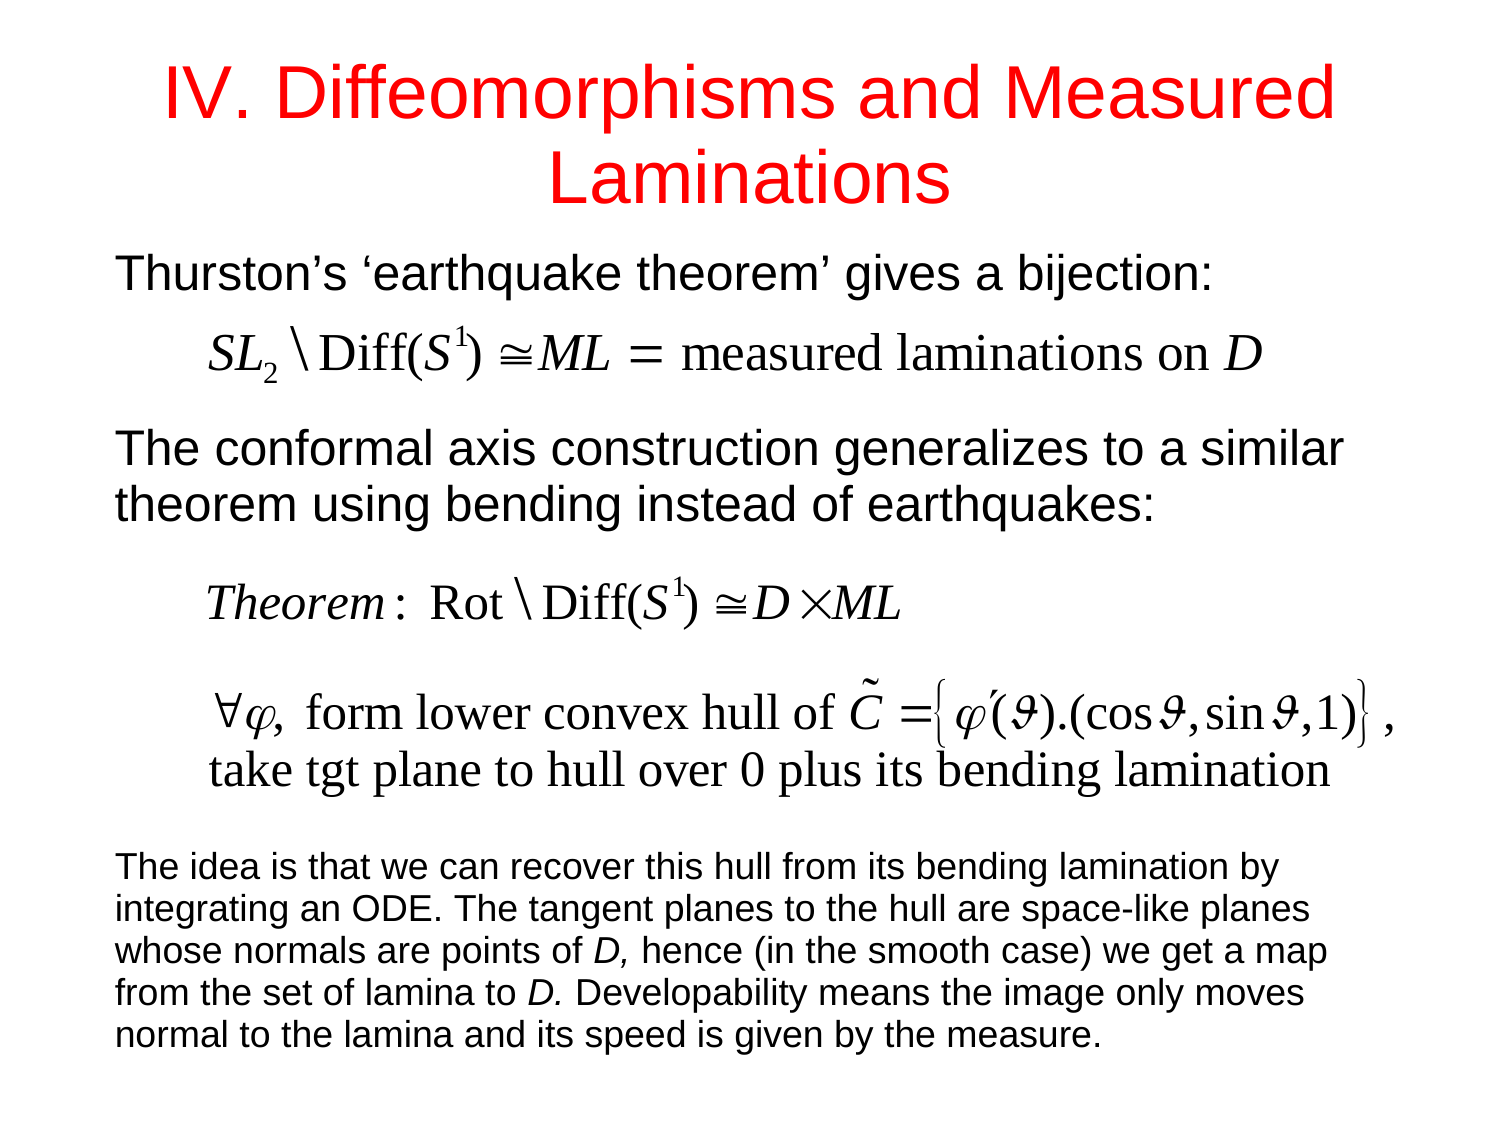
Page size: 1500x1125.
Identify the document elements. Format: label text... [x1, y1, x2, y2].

text_box The conformal axis construction generalizes to a similar theorem using bending instead of earthquakes: [99, 412, 1363, 540]
title IV. Diffeomorphisms and Measured Laminations [75, 37, 1426, 233]
text_box Thurston’s ‘earthquake theorem’ gives a bijection: [99, 237, 1426, 309]
text_box The idea is that we can recover this hull from its bending lamination by integrating an ODE. The tangent planes to the hull are space-like planes whose normals are points of D, hence (in the smooth case) we get a map from the set of lamina to D. Developability means the image only moves normal to the lamina and its speed is given by the measure. [99, 837, 1401, 1063]
chart [200, 312, 1276, 397]
chart [200, 562, 1426, 810]
